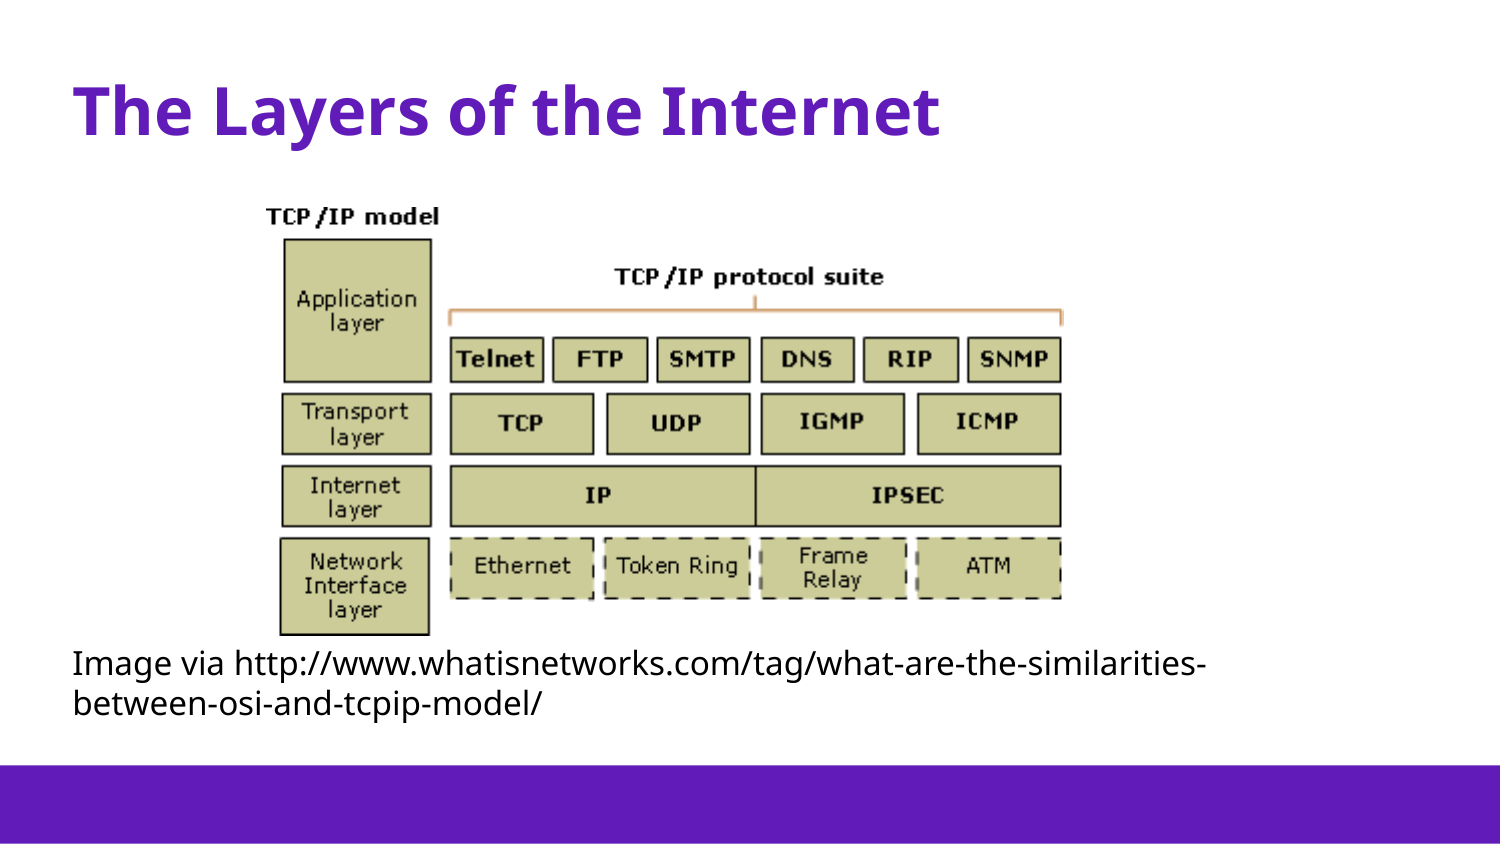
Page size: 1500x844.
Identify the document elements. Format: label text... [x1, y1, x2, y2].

picture [266, 207, 1064, 637]
list Image via http://www.whatisnetworks.com/tag/what-are-the-similarities-between-osi-and-tcpip-model/ [57, 188, 1273, 709]
title The Layers of the Internet [57, 54, 1273, 164]
